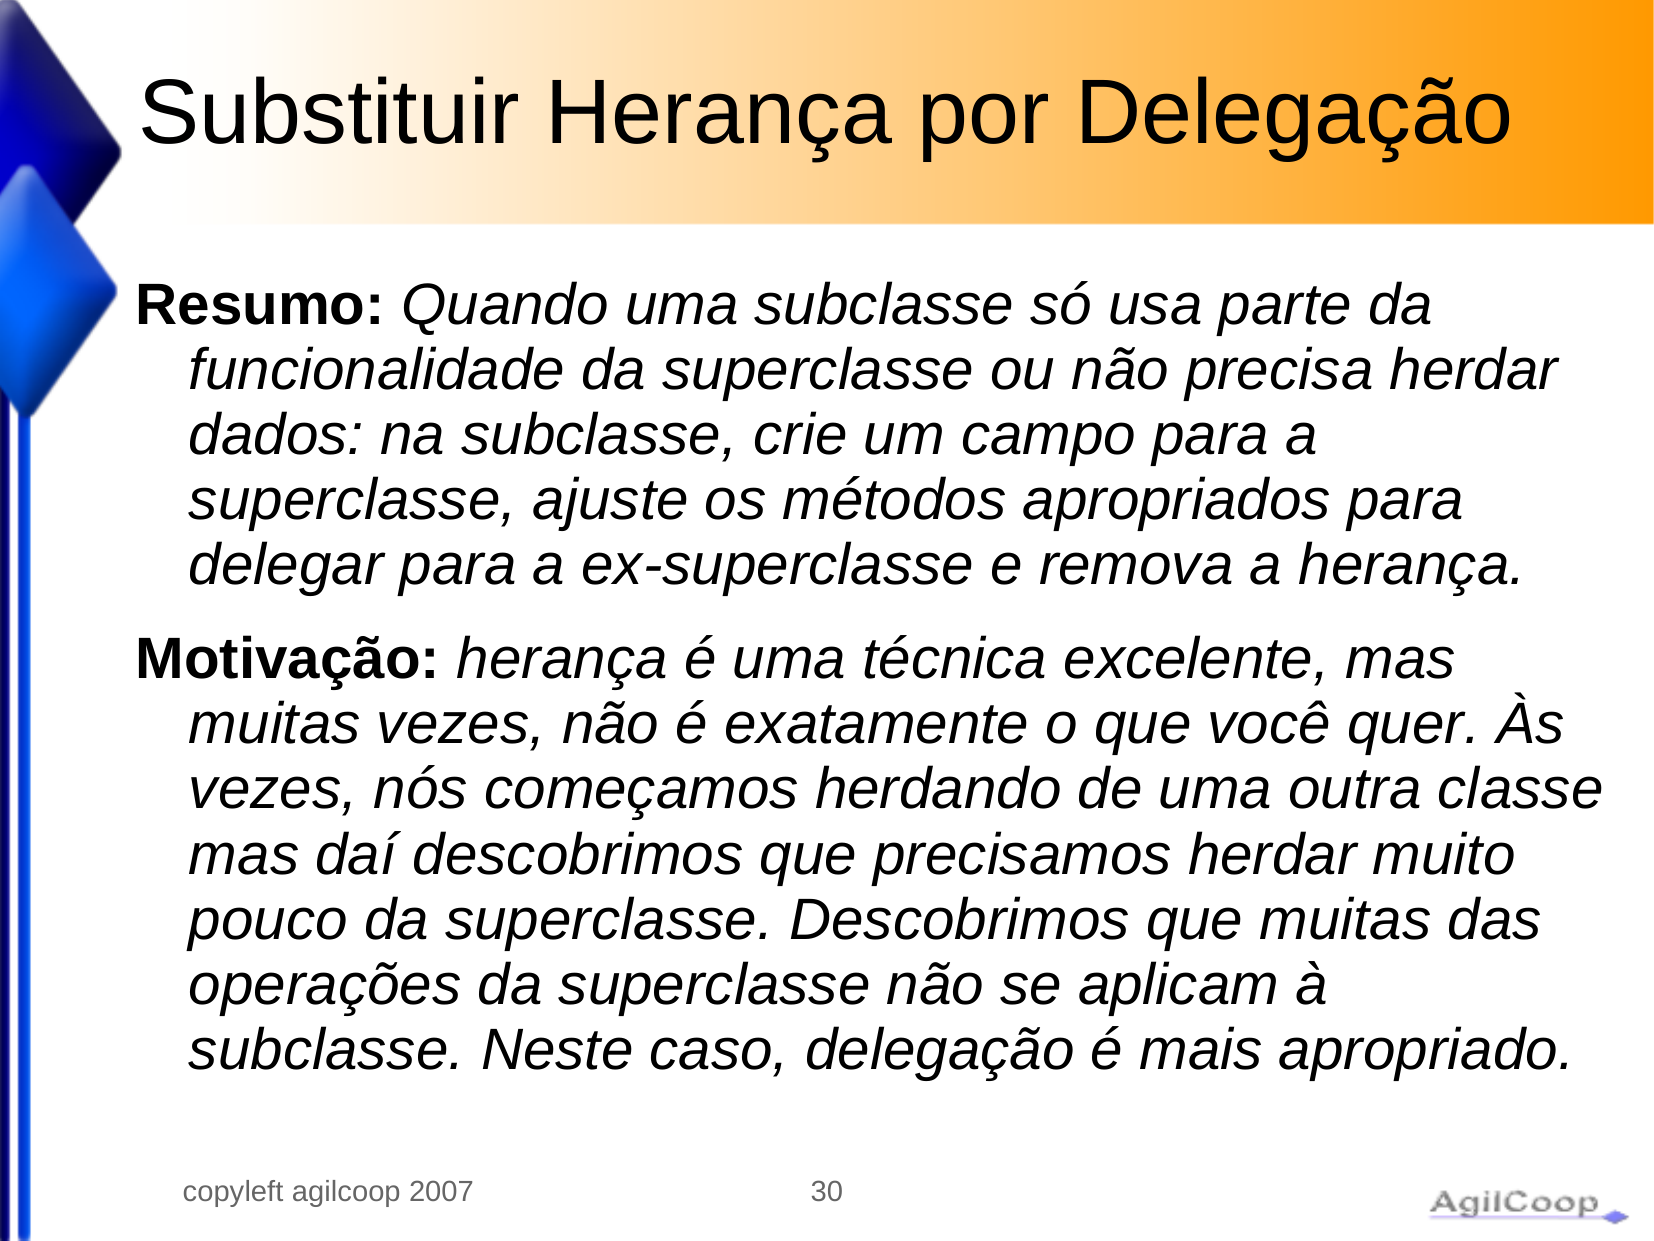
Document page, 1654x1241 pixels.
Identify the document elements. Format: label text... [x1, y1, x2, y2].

title Substituir Herança por Delegação [82, 8, 1571, 216]
picture [0, 0, 1654, 1241]
list Resumo: Quando uma subclasse só usa parte da funcionalidade da superclasse ou não precisa herdar dados: na subclasse, crie um campo para a superclasse, ajuste os métodos apropriados para delegar para a ex-superclasse e remova a herança. Motivação: herança é uma técnica excelente, mas muitas vezes, não é exatamente o que você quer. Às vezes, nós começamos herdando de uma outra classe mas daí descobrimos que precisamos herdar muito pouco da superclasse. Descobrimos que muitas das operações da superclasse não se aplicam à subclasse. Neste caso, delegação é mais apropriado. [118, 271, 1607, 1108]
